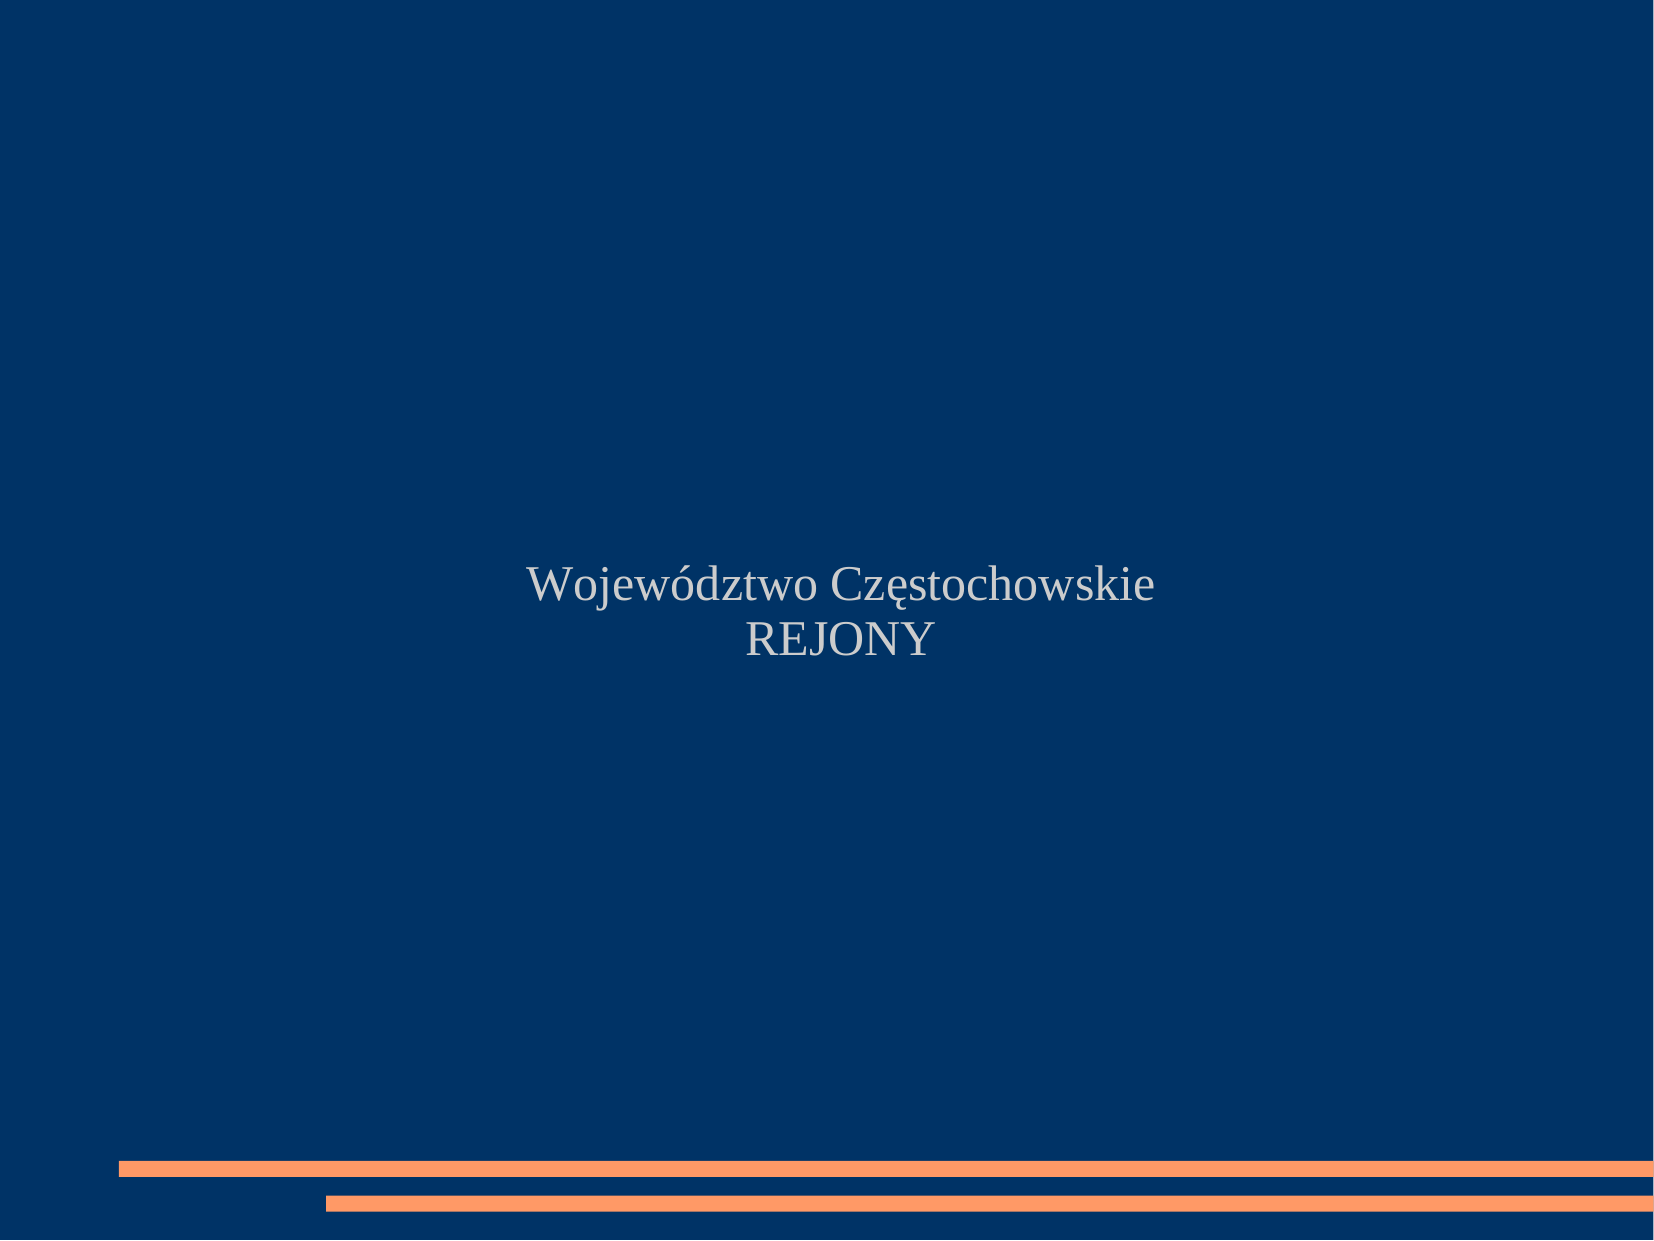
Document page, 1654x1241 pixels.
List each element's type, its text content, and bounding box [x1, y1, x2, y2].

subtitle Województwo Częstochowskie REJONY [121, 90, 1561, 1132]
